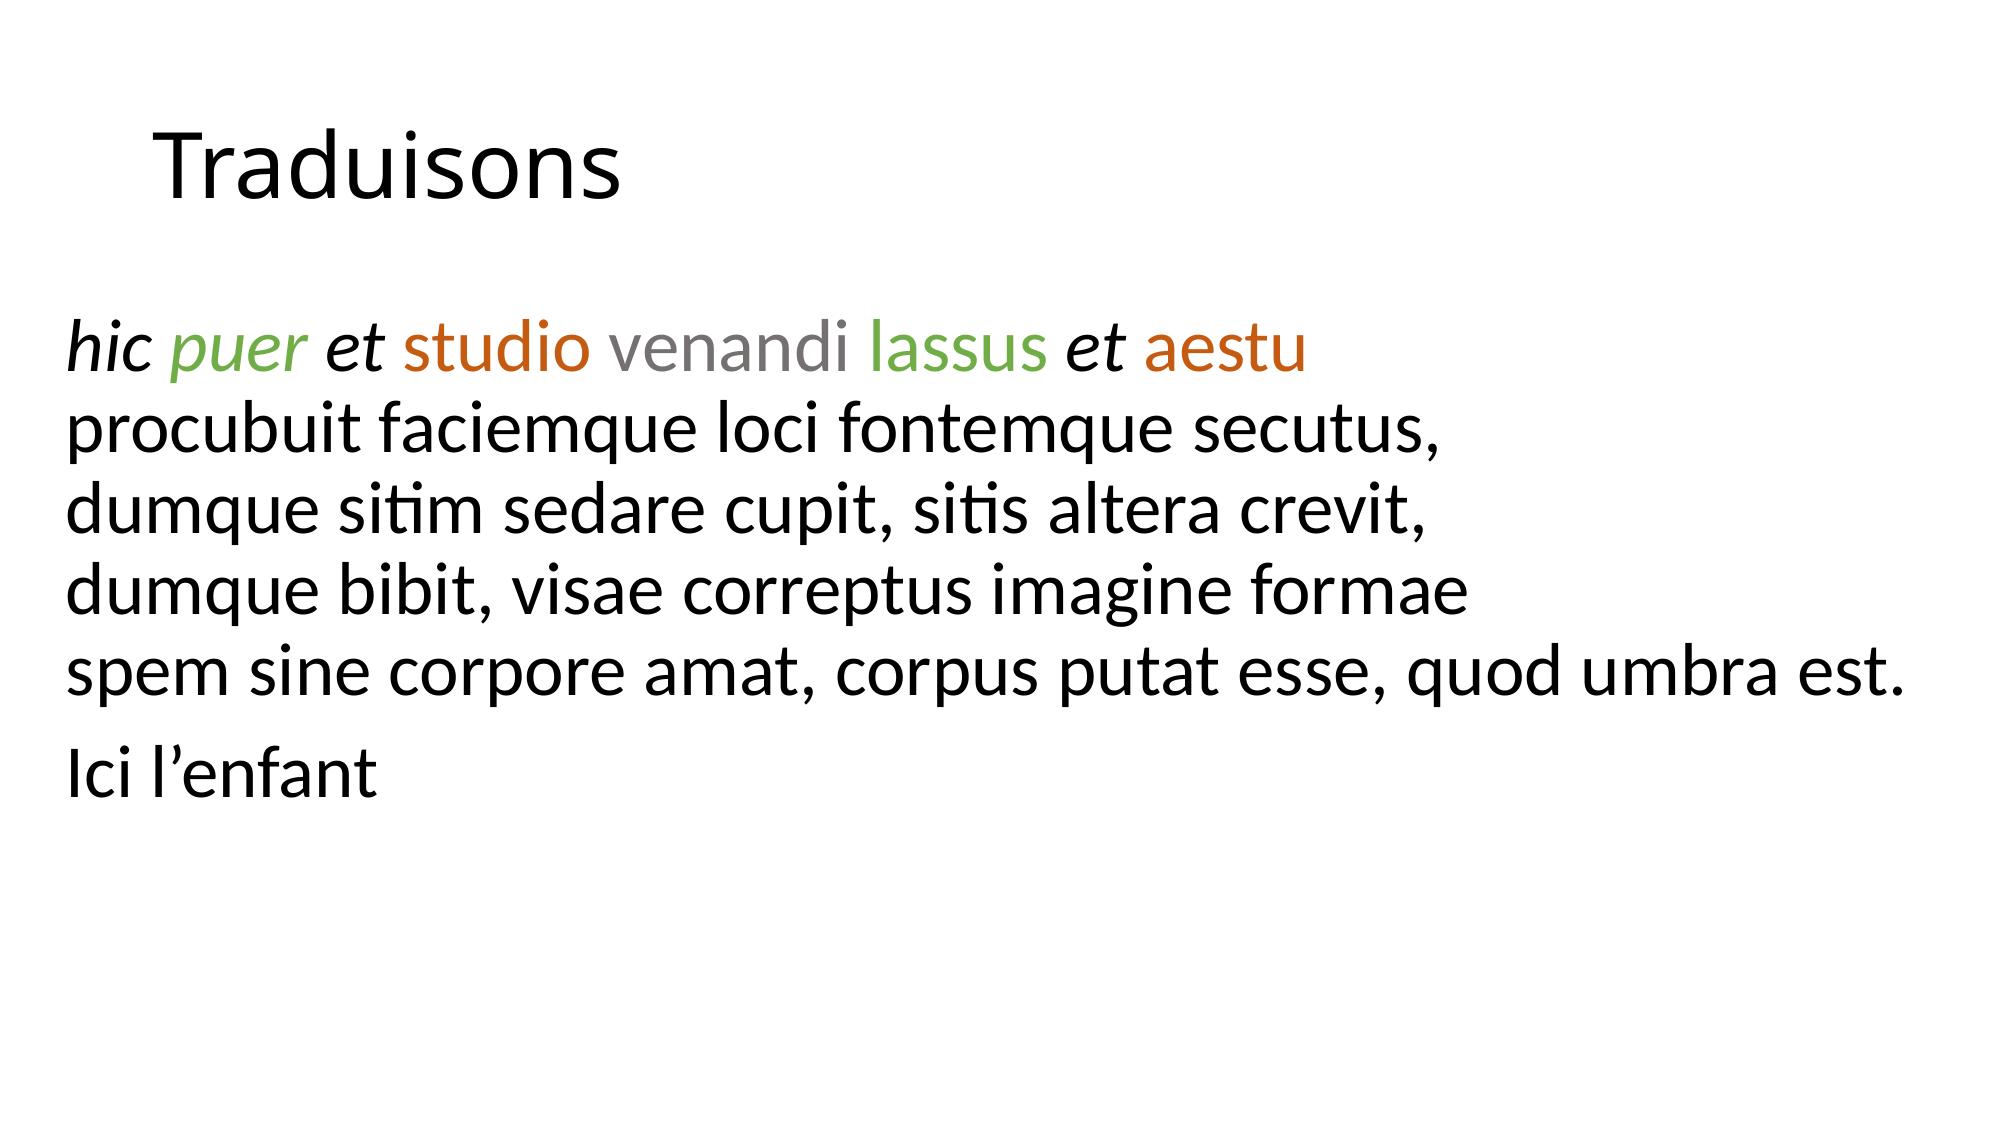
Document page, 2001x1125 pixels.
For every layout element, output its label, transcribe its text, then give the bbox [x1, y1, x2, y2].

title Traduisons [137, 59, 1863, 278]
list hic puer et studio venandi lassus et aestu procubuit faciemque loci fontemque secutus, dumque sitim sedare cupit, sitis altera crevit, dumque bibit, visae correptus imagine formae spem sine corpore amat, corpus putat esse, quod umbra est. Ici l’enfant [50, 299, 1956, 1014]
